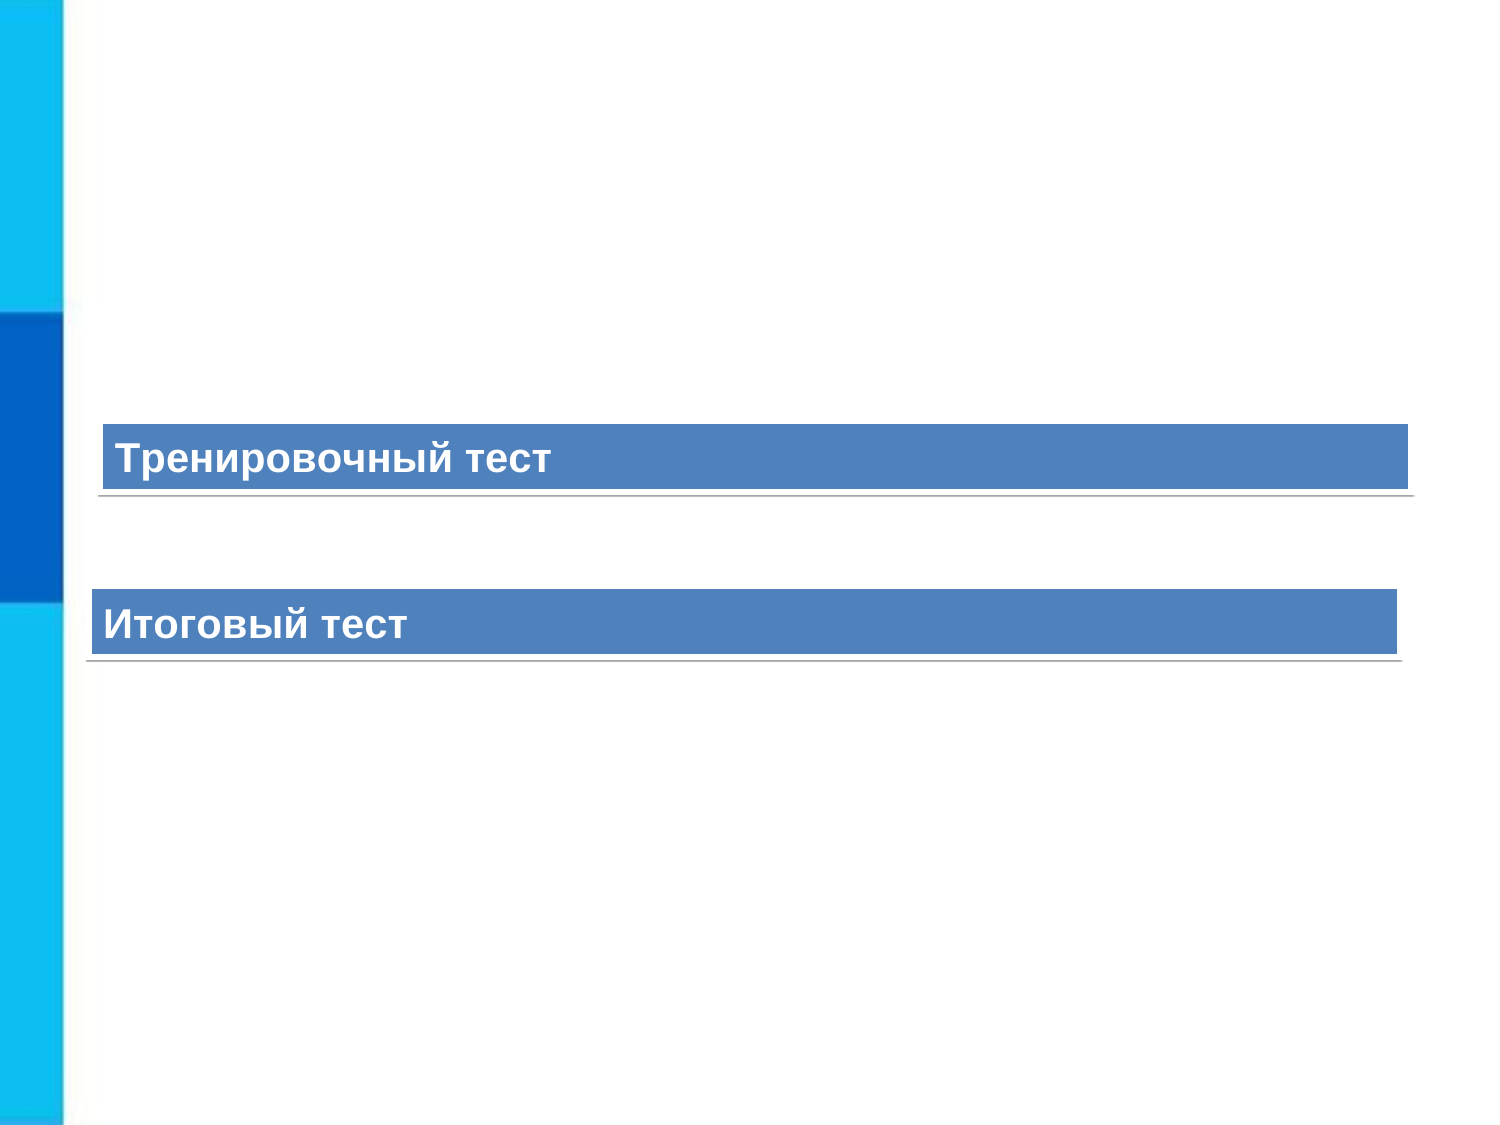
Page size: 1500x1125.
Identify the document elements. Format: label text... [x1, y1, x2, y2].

text_box Тренировочный тест [100, 420, 1412, 492]
picture [0, 0, 1500, 1125]
text_box Итоговый тест [88, 586, 1400, 658]
